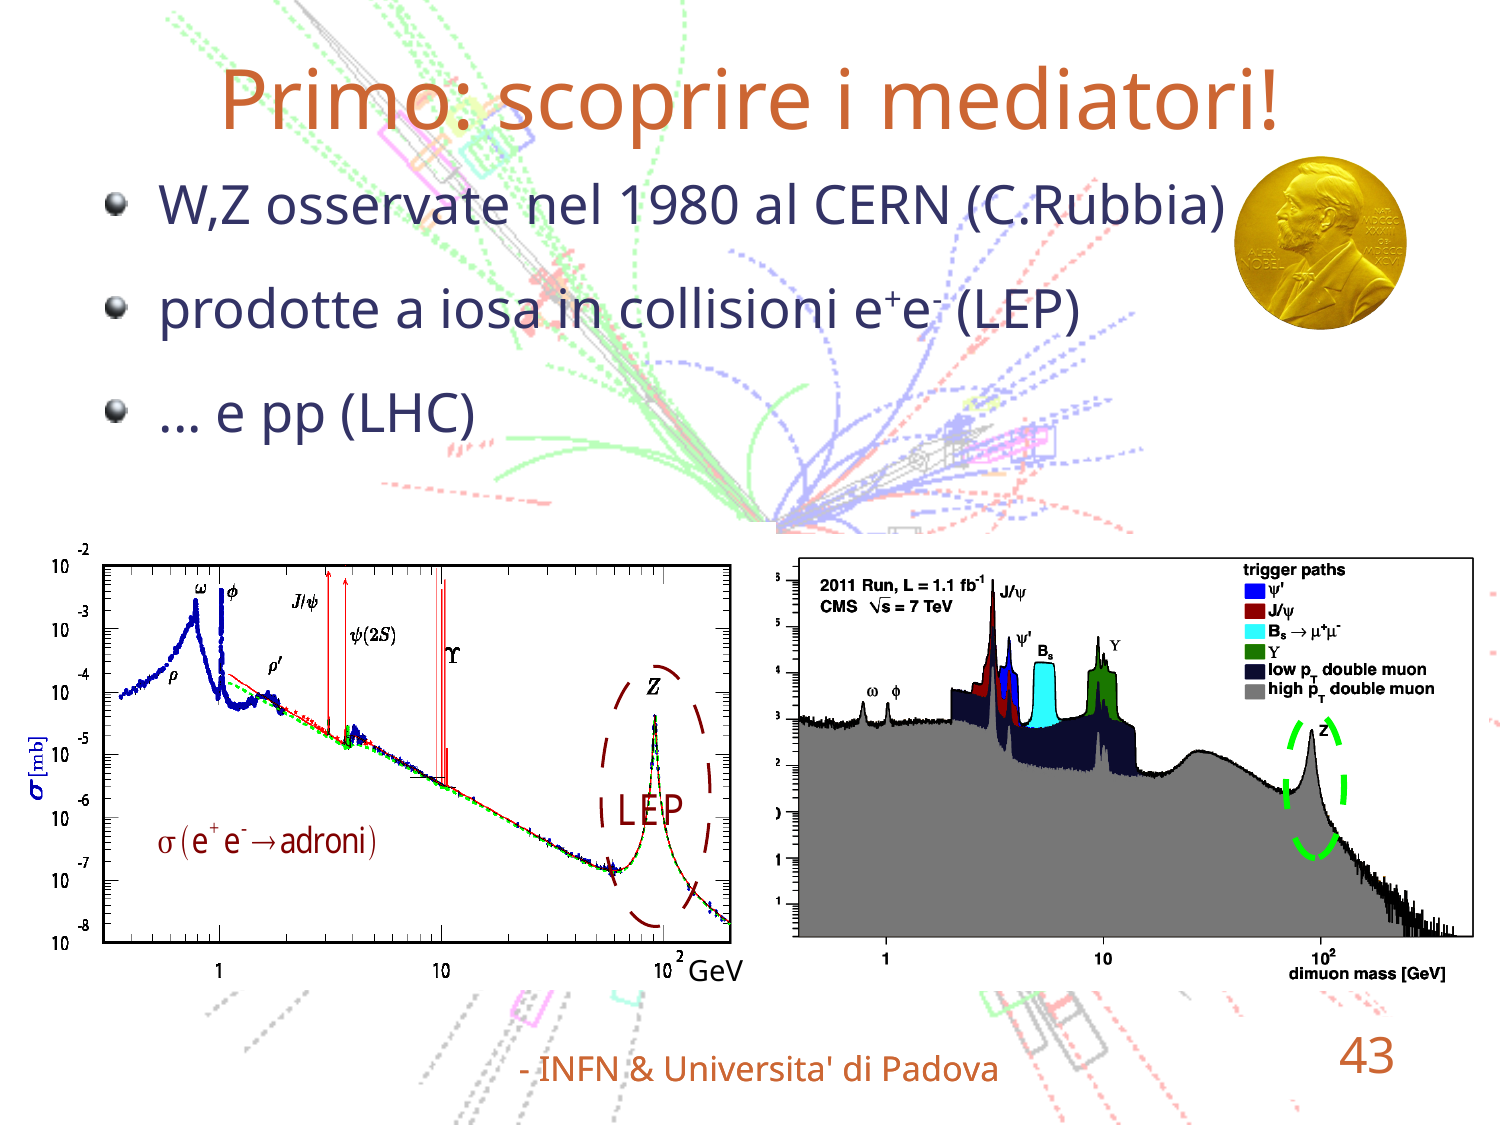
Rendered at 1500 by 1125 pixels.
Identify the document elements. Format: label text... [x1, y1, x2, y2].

text_box GeV [673, 944, 821, 995]
picture [0, 0, 1500, 1125]
chart [152, 816, 382, 876]
title Primo: scoprire i mediatori! [37, 34, 1463, 160]
chart [612, 784, 692, 852]
list W,Z osservate nel 1980 al CERN (C.Rubbia) prodotte a iosa in collisioni e+e- (LEP) ... e pp (LHC) [87, 167, 1449, 534]
